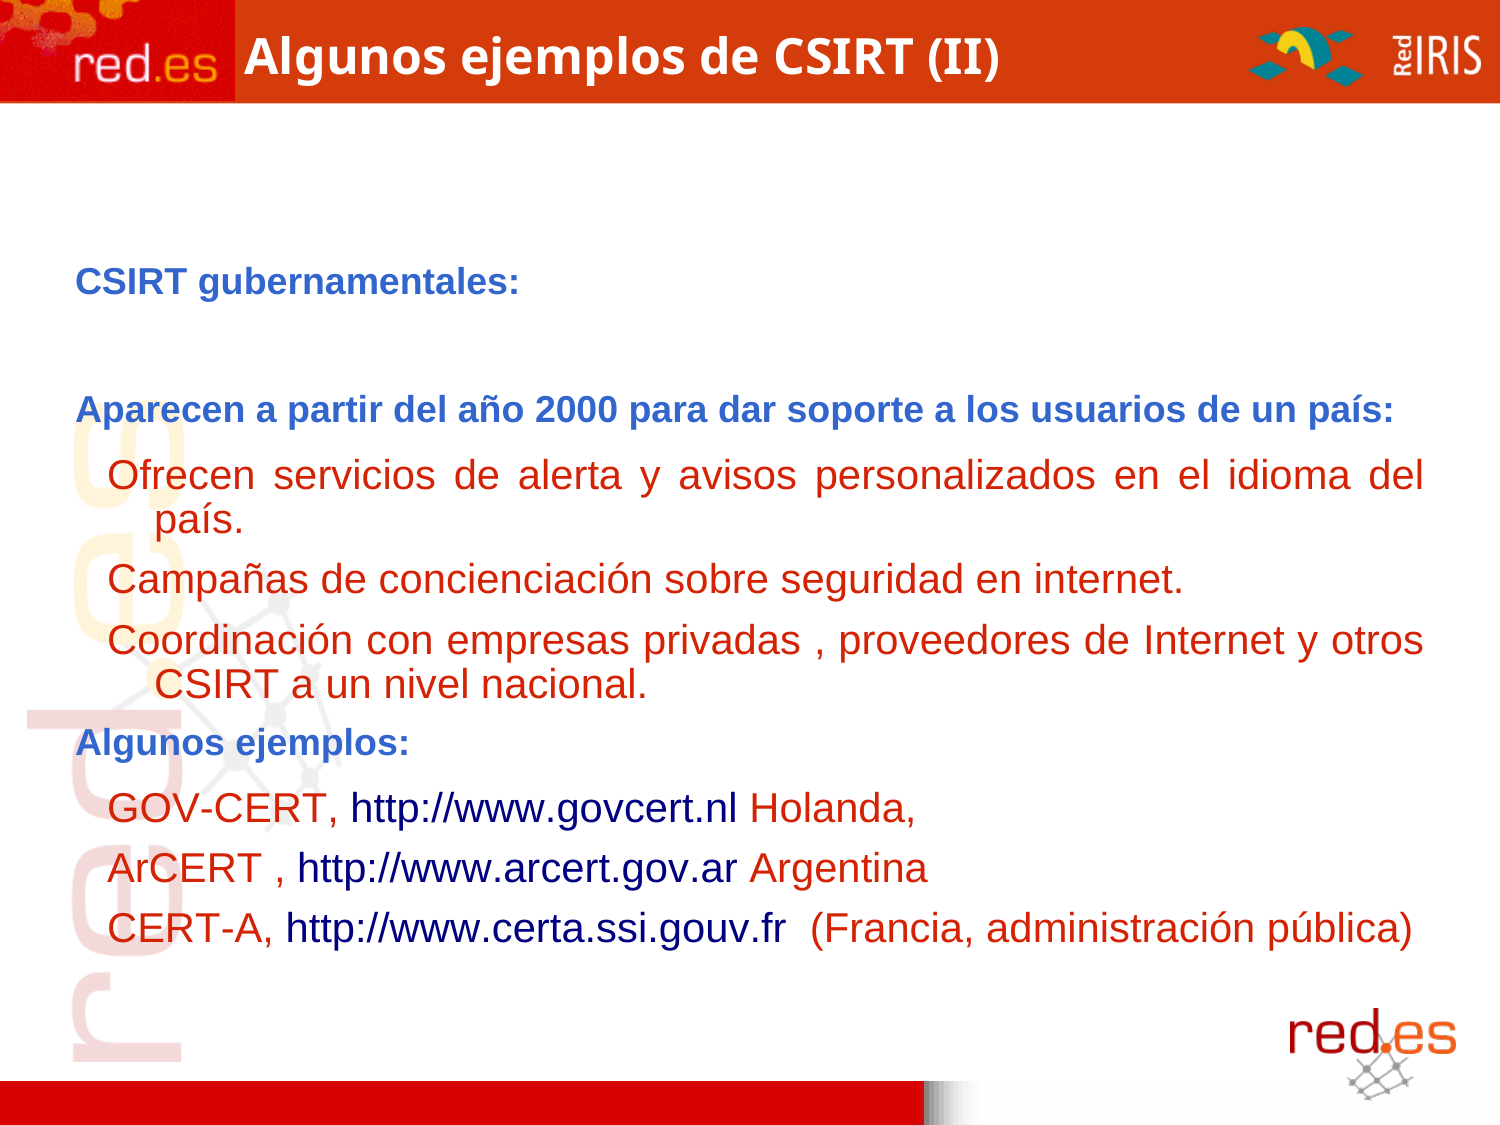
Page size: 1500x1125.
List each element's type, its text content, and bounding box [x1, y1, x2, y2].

picture [1412, 27, 1481, 87]
title Algunos ejemplos de CSIRT (II) [244, 0, 1412, 121]
picture [0, 0, 235, 101]
picture [27, 400, 345, 1062]
list CSIRT gubernamentales: Aparecen a partir del año 2000 para dar soporte a los usuarios de un país: Ofrecen servicios de alerta y avisos personalizados en el idioma del país. Campañas de concienciación sobre seguridad en internet. Coordinación con empresas privadas , proveedores de Internet y otros CSIRT a un nivel nacional. Algunos ejemplos: GOV-CERT, http://www.govcert.nl Holanda, ArCERT , http://www.arcert.gov.ar Argentina CERT-A, http://www.certa.ssi.gouv.fr (Francia, administración pública) [75, 262, 1426, 1006]
picture [0, 1008, 1500, 1125]
